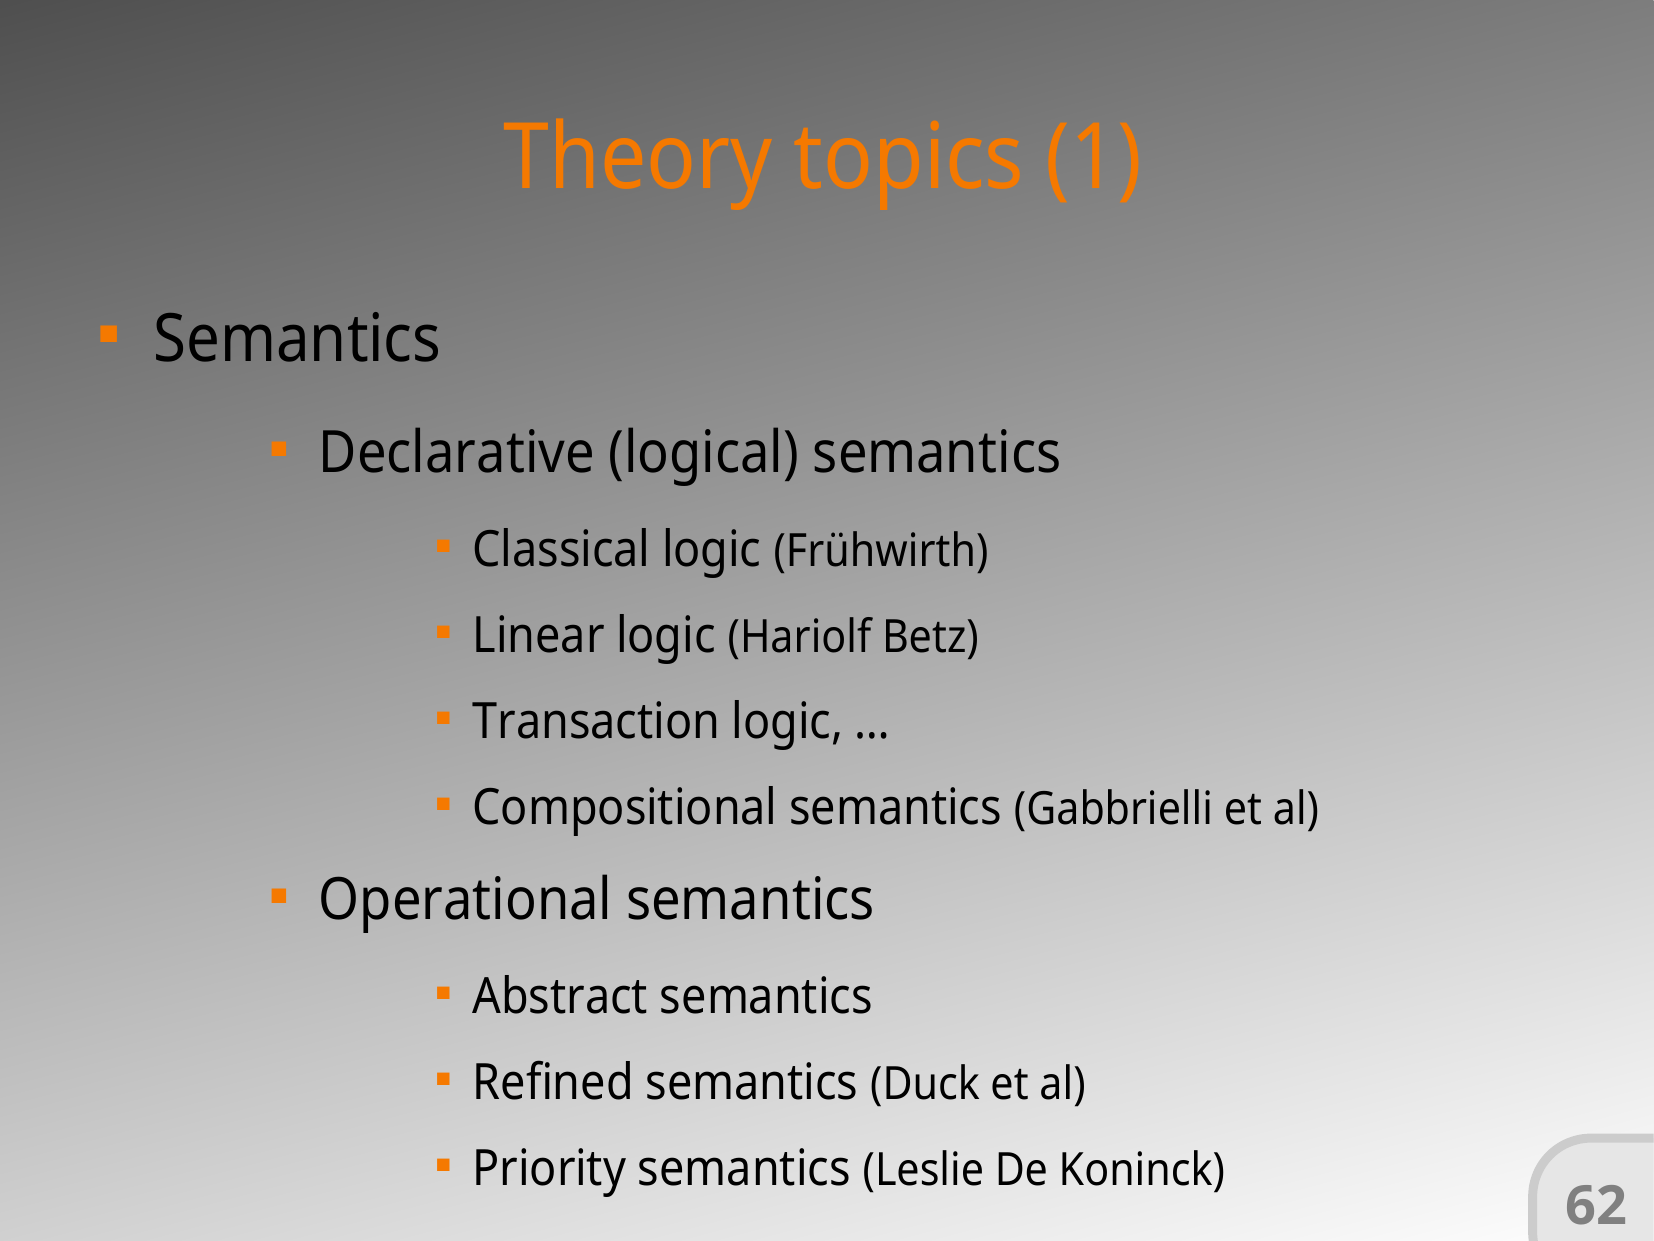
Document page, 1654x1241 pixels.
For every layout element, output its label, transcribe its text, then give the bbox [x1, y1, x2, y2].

title Theory topics (1) [18, 49, 1629, 257]
list Semantics Declarative (logical) semantics Classical logic (Frühwirth) Linear logic (Hariolf Betz) Transaction logic, … Compositional semantics (Gabbrielli et al) Operational semantics Abstract semantics Refined semantics (Duck et al) Priority semantics (Leslie De Koninck) [82, 290, 1571, 1128]
